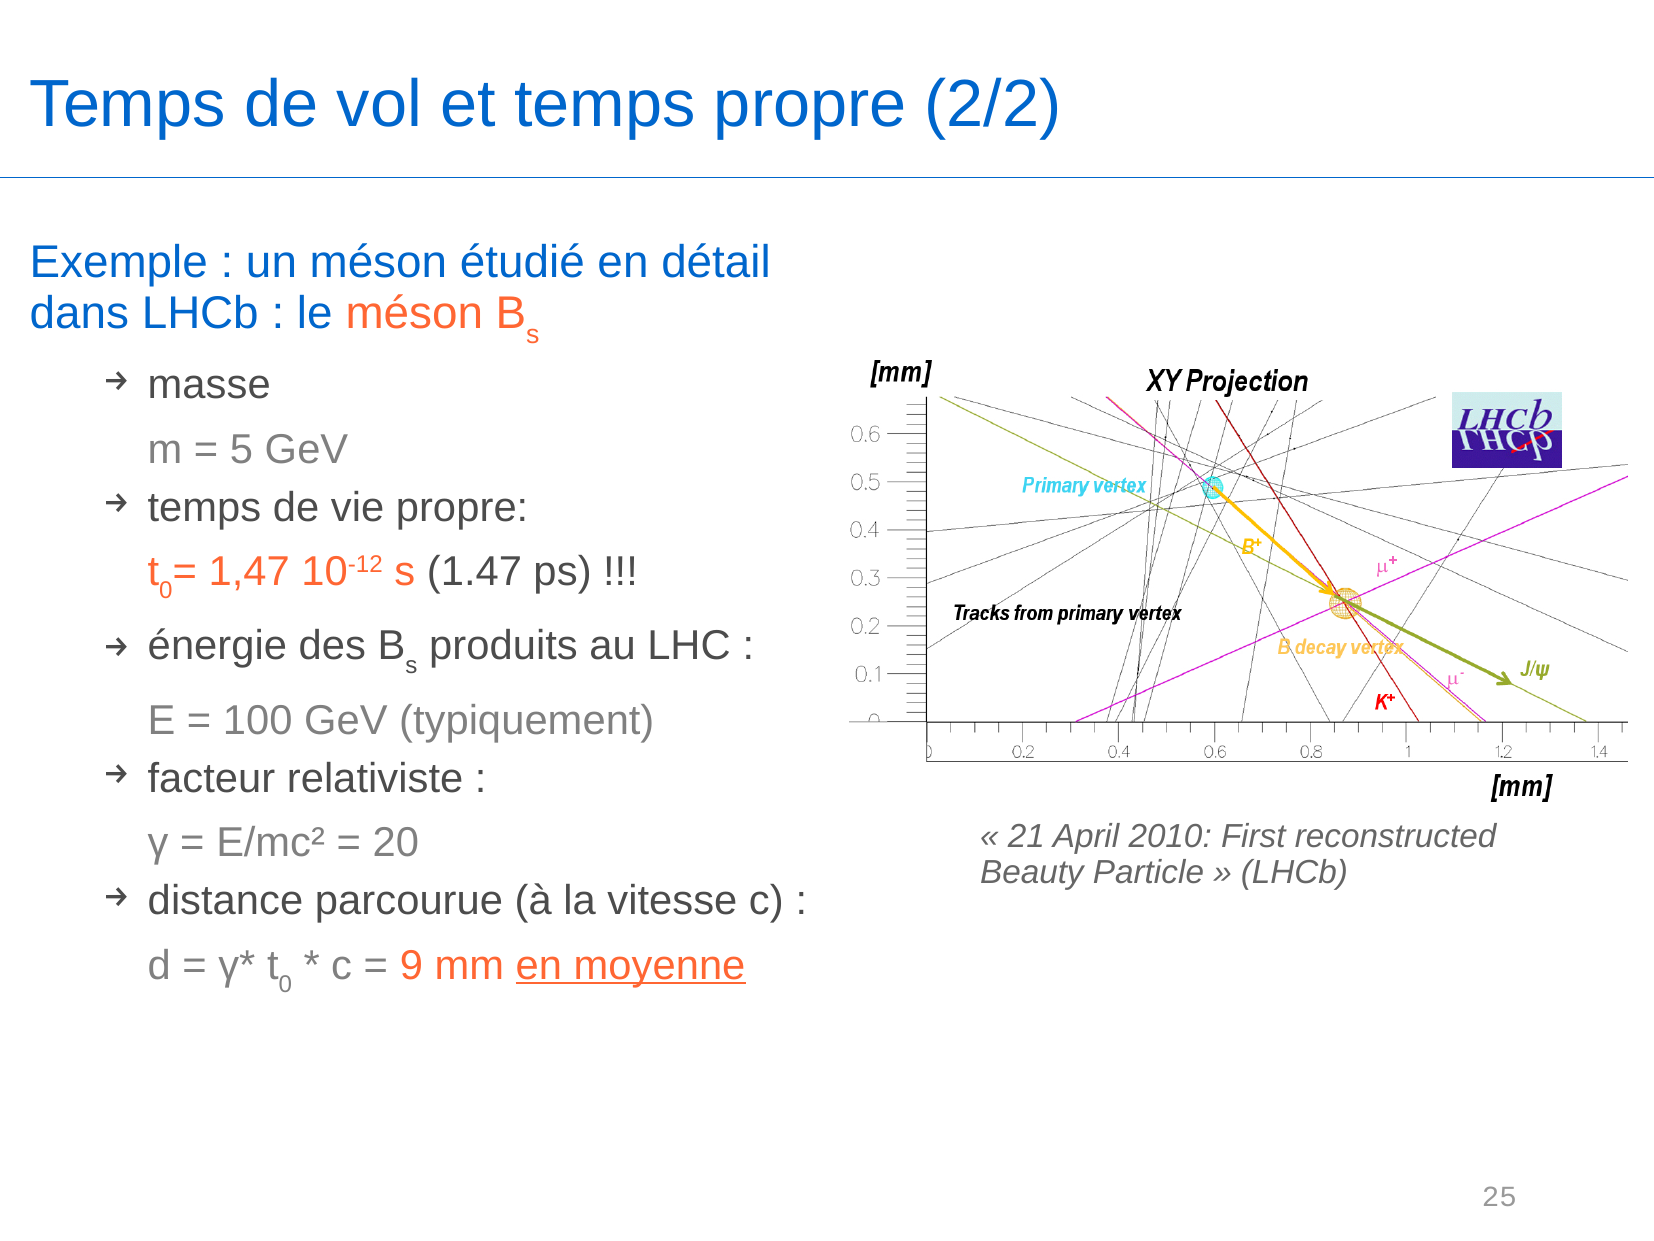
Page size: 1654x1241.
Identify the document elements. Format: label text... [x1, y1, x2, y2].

picture [849, 356, 1628, 807]
text_box « 21 April 2010: First reconstructed Beauty Particle » (LHCb) [965, 809, 1513, 900]
list Exemple : un méson étudié en détail dans LHCb : le méson Bs masse m = 5 GeV temps de vie propre: t0= 1,47 10-12 s (1.47 ps) !!! énergie des Bs produits au LHC : E = 100 GeV (typiquement) facteur relativiste : γ = E/mc² = 20 distance parcourue (à la vitesse c) : d = γ* t0 * c = 9 mm en moyenne [29, 236, 808, 1055]
title Temps de vol et temps propre (2/2) [29, 29, 1625, 178]
